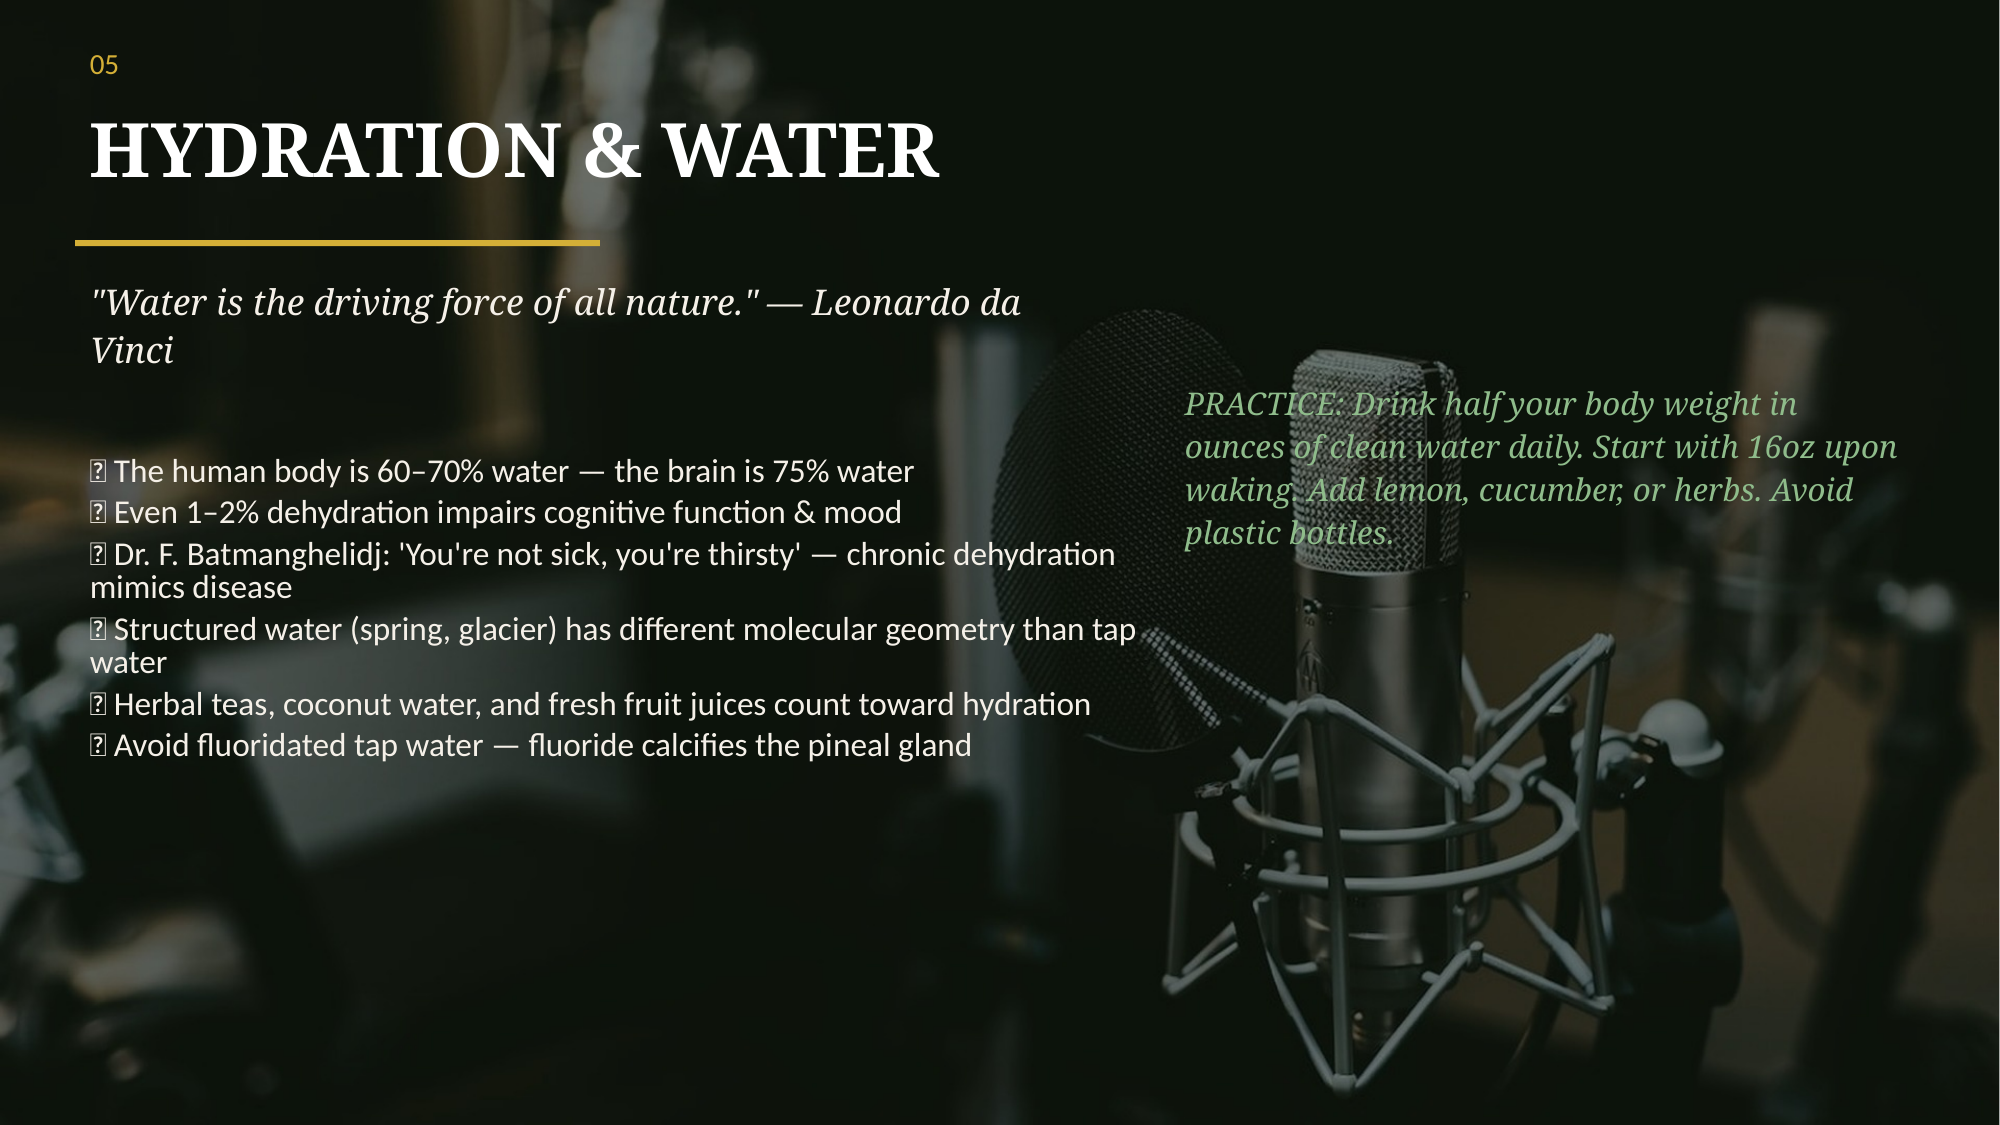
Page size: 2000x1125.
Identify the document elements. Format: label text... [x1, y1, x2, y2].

picture [0, 0, 2000, 1125]
text_box 💧 The human body is 60–70% water — the brain is 75% water 💧 Even 1–2% dehydration impairs cognitive function & mood 💧 Dr. F. Batmanghelidj: 'You're not sick, you're thirsty' — chronic dehydration mimics disease 💧 Structured water (spring, glacier) has different molecular geometry than tap water 💧 Herbal teas, coconut water, and fresh fruit juices count toward hydration 💧 Avoid fluoridated tap water — fluoride calcifies the pineal gland [75, 450, 1200, 1020]
text_box "Water is the driving force of all nature." — Leonardo da Vinci [75, 270, 1125, 421]
text_box 05 [75, 45, 301, 90]
text_box HYDRATION & WATER [75, 90, 1425, 226]
text_box PRACTICE: Drink half your body weight in ounces of clean water daily. Start with 16oz upon waking. Add lemon, cucumber, or herbs. Avoid plastic bottles. [1169, 375, 1920, 751]
text_box [75, 240, 600, 247]
